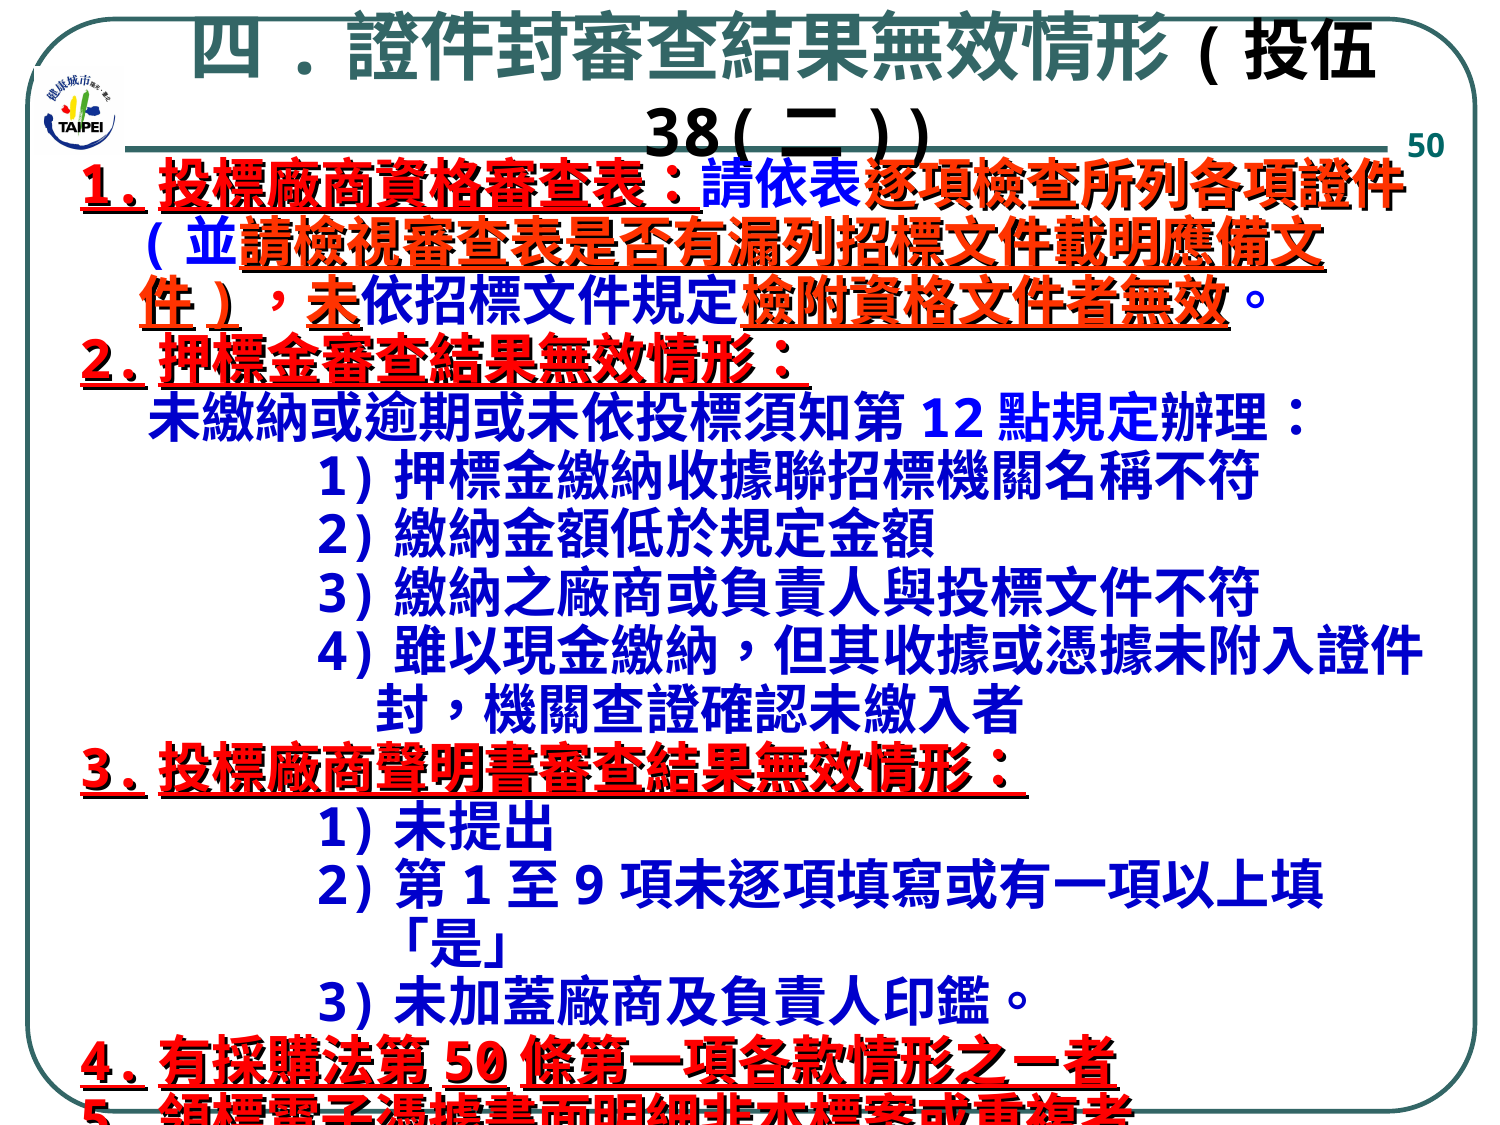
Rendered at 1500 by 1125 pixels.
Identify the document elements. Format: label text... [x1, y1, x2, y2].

title 四.證件封審查結果無效情形(投伍38(二)) [112, 32, 1471, 138]
text_box 1.投標廠商資格審查表：請依表逐項檢查所列各項證件(並請檢視審查表是否有漏列招標文件載明應備文件)，未依招標文件規定檢附資格文件者無效。 2.押標金審查結果無效情形： 未繳納或逾期或未依投標須知第12點規定辦理： 1)押標金繳納收據聯招標機關名稱不符 2)繳納金額低於規定金額 3)繳納之廠商或負責人與投標文件不符 4)雖以現金繳納，但其收據或憑據未附入證件封，機關查證確認未繳入者 3.投標廠商聲明書審查結果無效情形： 1)未提出 2)第1至9項未逐項填寫或有一項以上填「是」 3)未加蓋廠商及負責人印鑑。 4.有採購法第50條第一項各款情形之ㄧ者 5.領標電子憑據書面明細非本標案或重複者 [65, 149, 1459, 1125]
